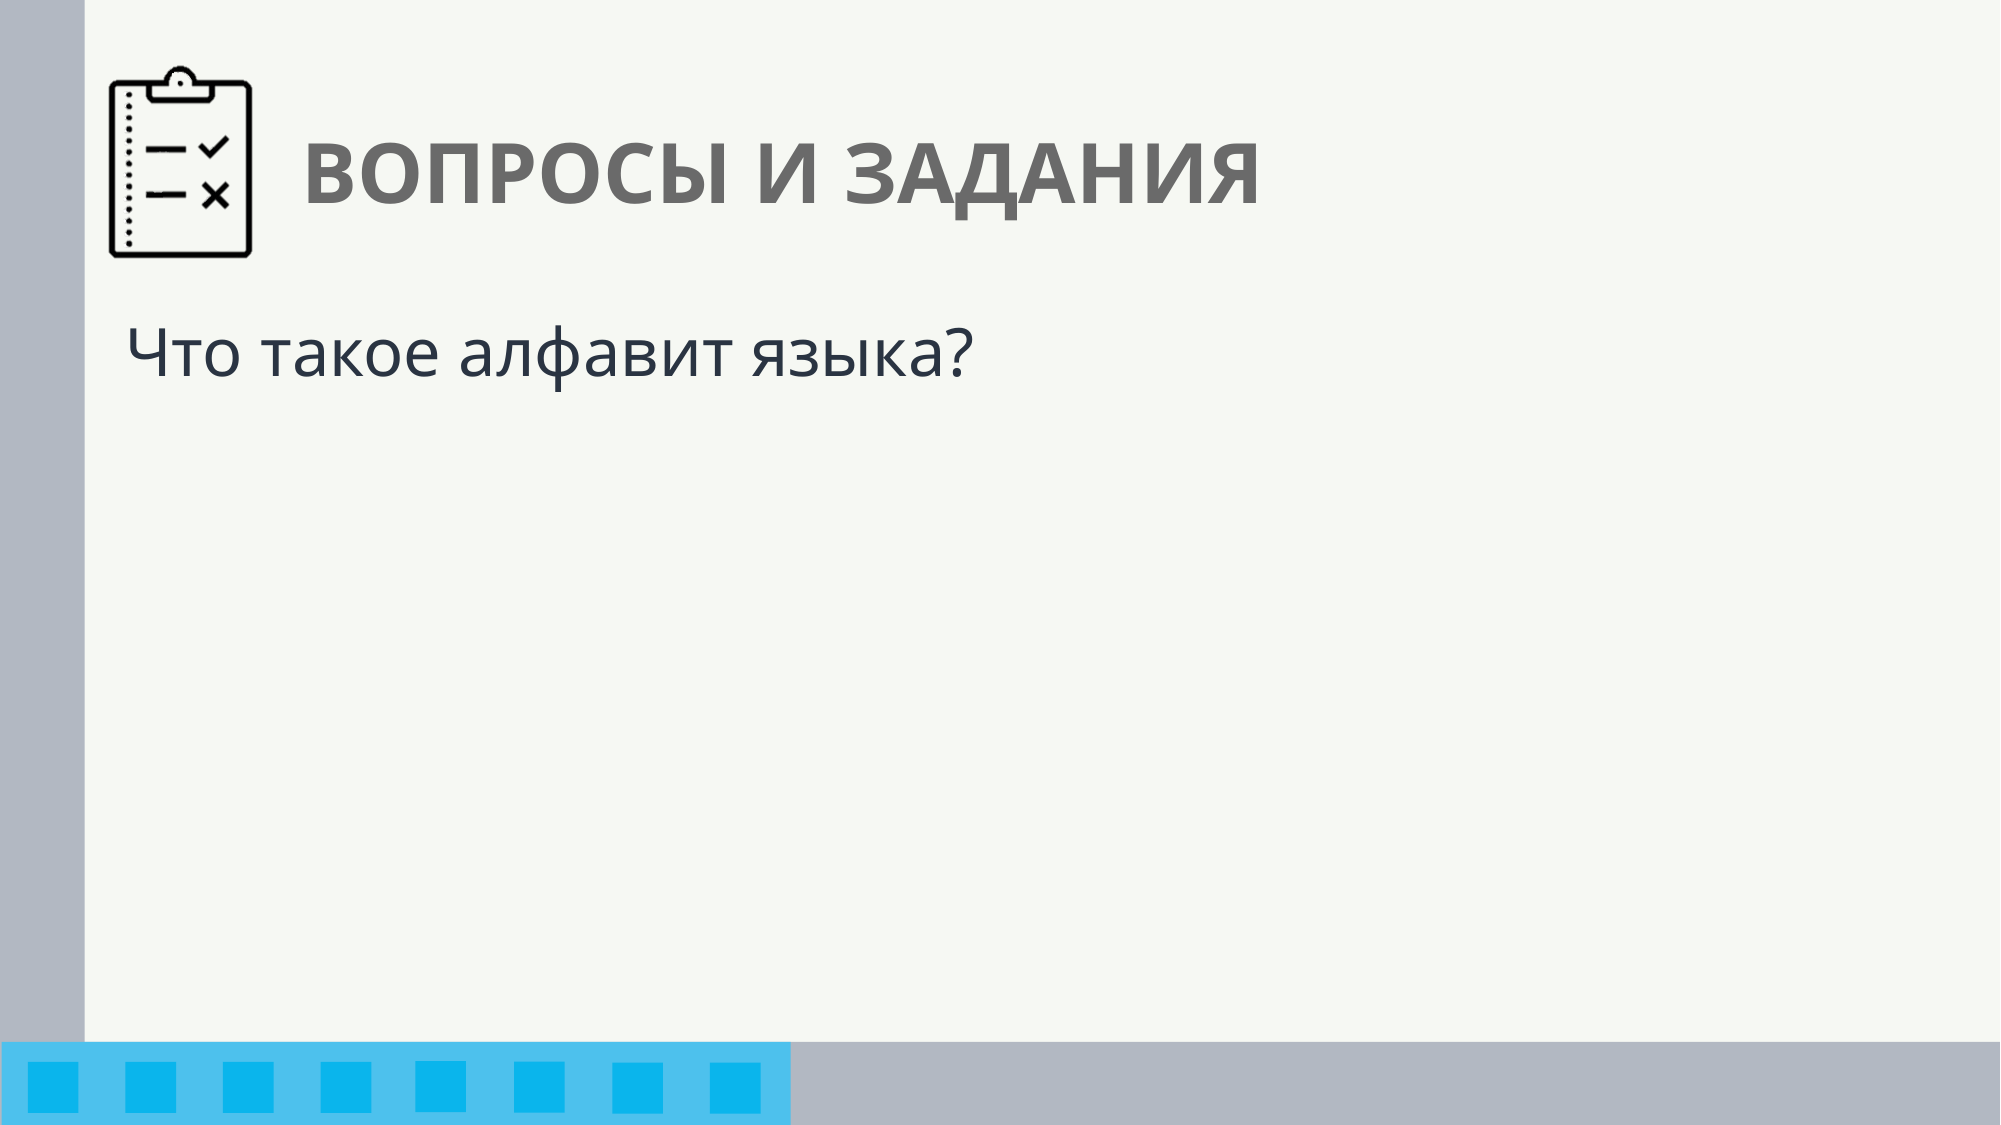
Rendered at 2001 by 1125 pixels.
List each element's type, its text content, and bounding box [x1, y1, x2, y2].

title ВОПРОСЫ И ЗАДАНИЯ [285, 67, 1892, 286]
list Что такое алфавит языка? [110, 311, 1892, 742]
picture [85, 54, 286, 286]
